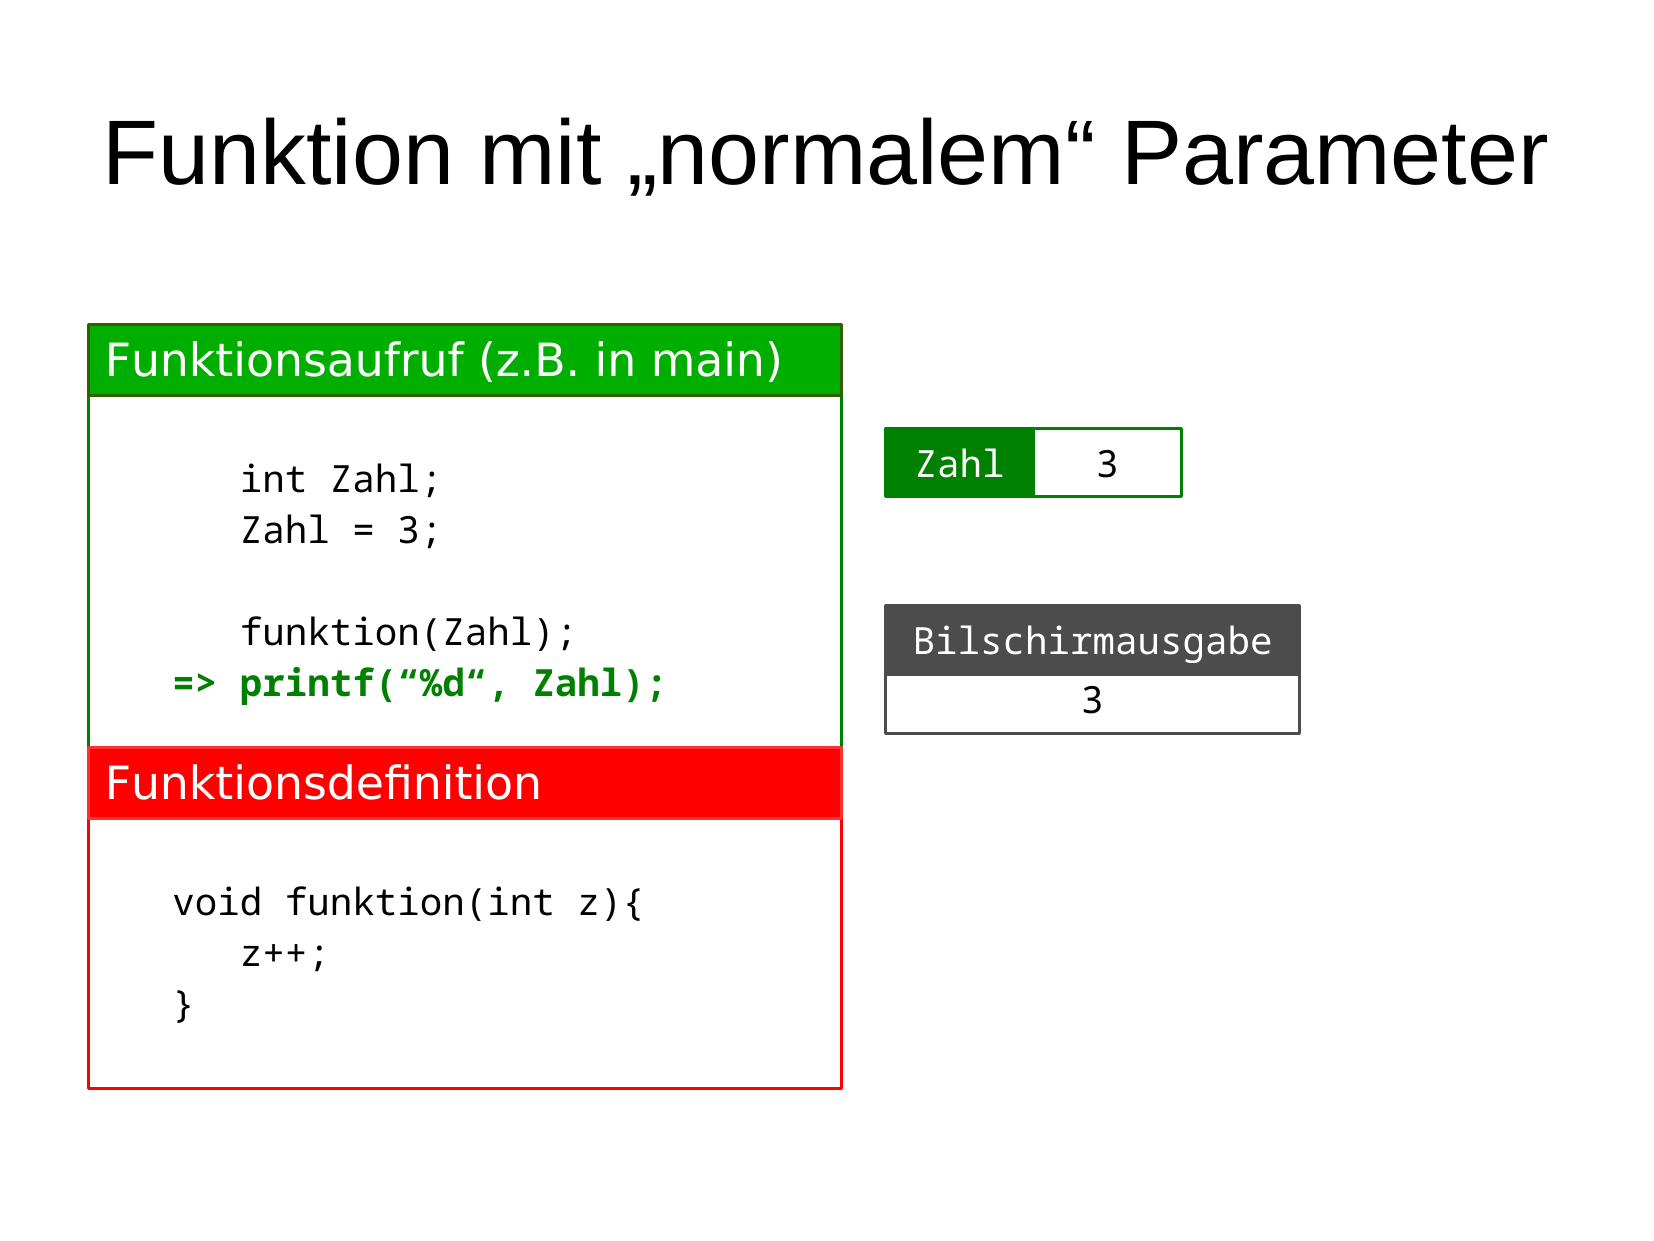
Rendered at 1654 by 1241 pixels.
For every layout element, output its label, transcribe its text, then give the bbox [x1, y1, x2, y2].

text_box Funktionsdefinition [88, 747, 842, 819]
text_box Bilschirmausgabe [885, 605, 1300, 663]
text_box Funktionsaufruf (z.B. in main) [88, 324, 842, 396]
text_box 3 [885, 664, 1300, 726]
text_box 3 [1033, 428, 1182, 490]
text_box Zahl [885, 428, 1032, 490]
title Funktion mit „normalem“ Parameter [82, 49, 1571, 257]
text_box void funktion(int z){ z++; } [88, 820, 842, 1052]
text_box int Zahl; Zahl = 3; funktion(Zahl); => printf(“%d“, Zahl); [88, 397, 842, 716]
